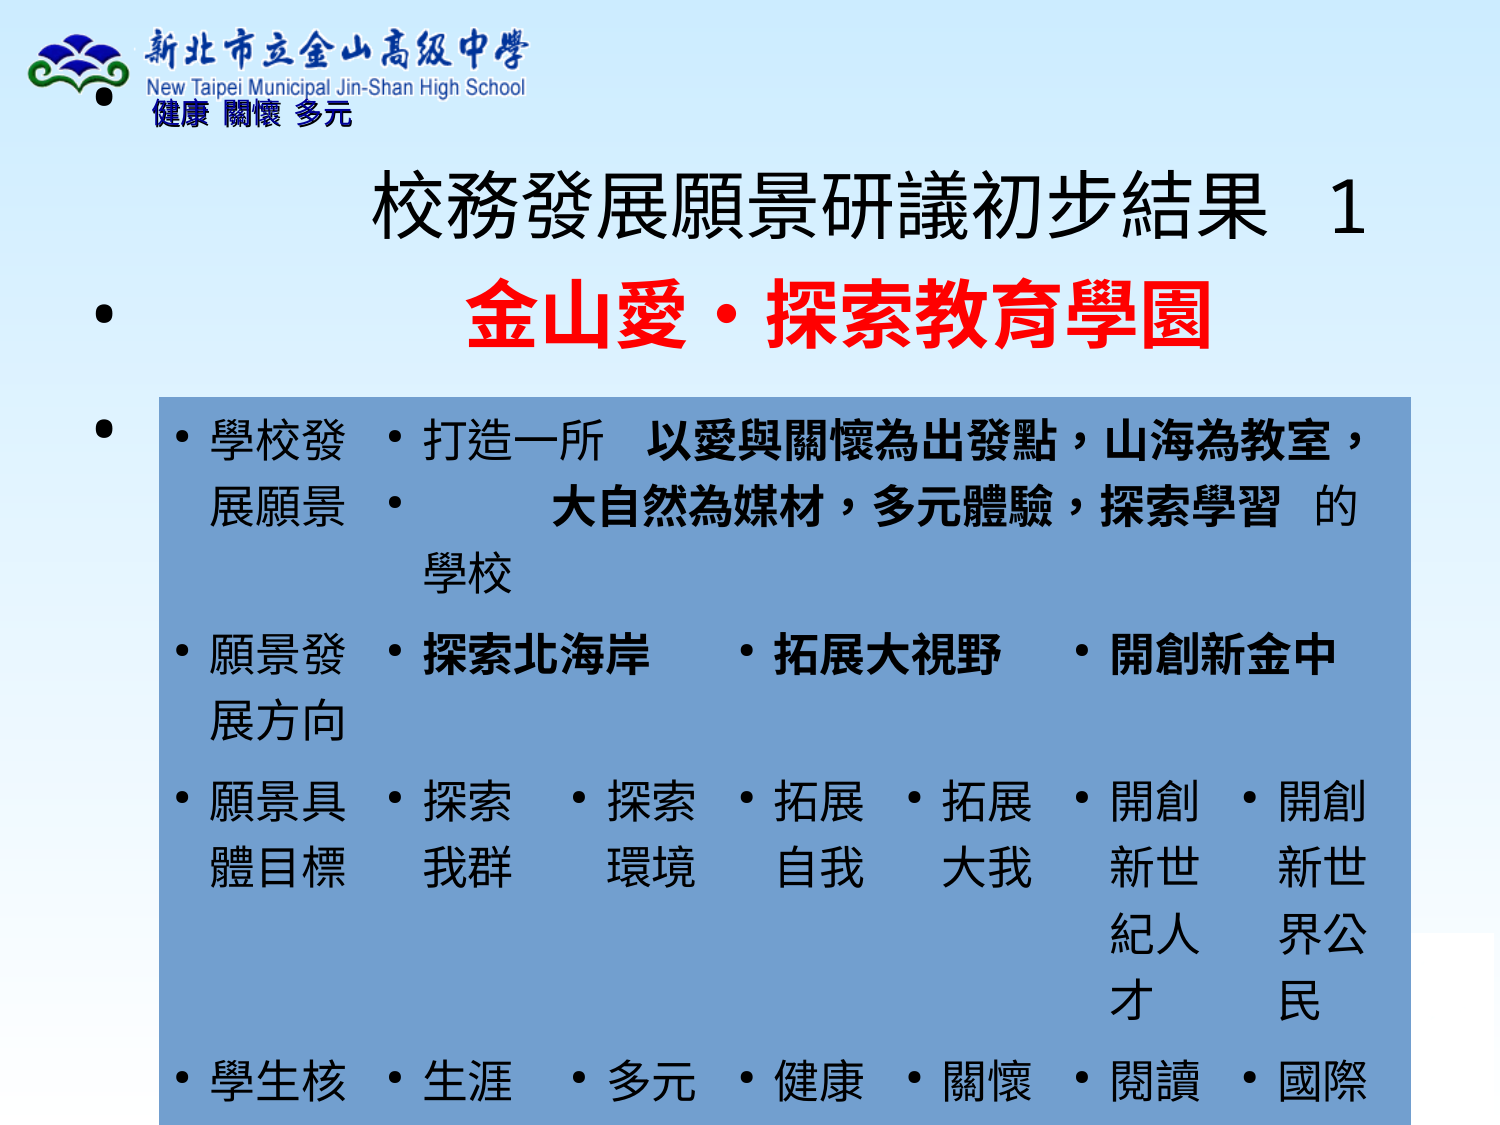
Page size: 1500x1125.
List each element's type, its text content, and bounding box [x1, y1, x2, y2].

table_cell 學生核心能力 [159, 1038, 372, 1125]
table_header 打造一所 以愛與關懷為出發點，山海為教室， 大自然為媒材，多元體驗，探索學習 的學校 [372, 397, 1411, 611]
table_cell 關懷服務力 [892, 1038, 1059, 1125]
table_cell 拓展自我 [724, 758, 892, 1038]
table_cell 開創新世界公民 [1227, 758, 1411, 1038]
table_cell 閱讀學習力 [1059, 1038, 1227, 1125]
table_cell 探索北海岸 [372, 611, 724, 758]
table_cell 多元體驗力 [556, 1038, 724, 1125]
table_cell 健康促進力 [724, 1038, 892, 1125]
list 校務發展願景研議初步結果 1 金山愛‧探索教育學園 [75, 42, 1471, 1005]
table_cell 開創新金中 [1059, 611, 1411, 758]
table_cell 拓展大視野 [724, 611, 1059, 758]
table_cell 生涯發展力 [372, 1038, 556, 1125]
table_cell 開創新世紀人才 [1059, 758, 1227, 1038]
table_cell 探索環境 [556, 758, 724, 1038]
table_cell 願景發展方向 [159, 611, 372, 758]
table_cell 探索我群 [372, 758, 556, 1038]
table_cell 拓展大我 [892, 758, 1059, 1038]
table_cell 願景具體目標 [159, 758, 372, 1038]
table_cell 國際交流力 [1227, 1038, 1411, 1125]
table_header 學校發展願景 [159, 397, 372, 611]
